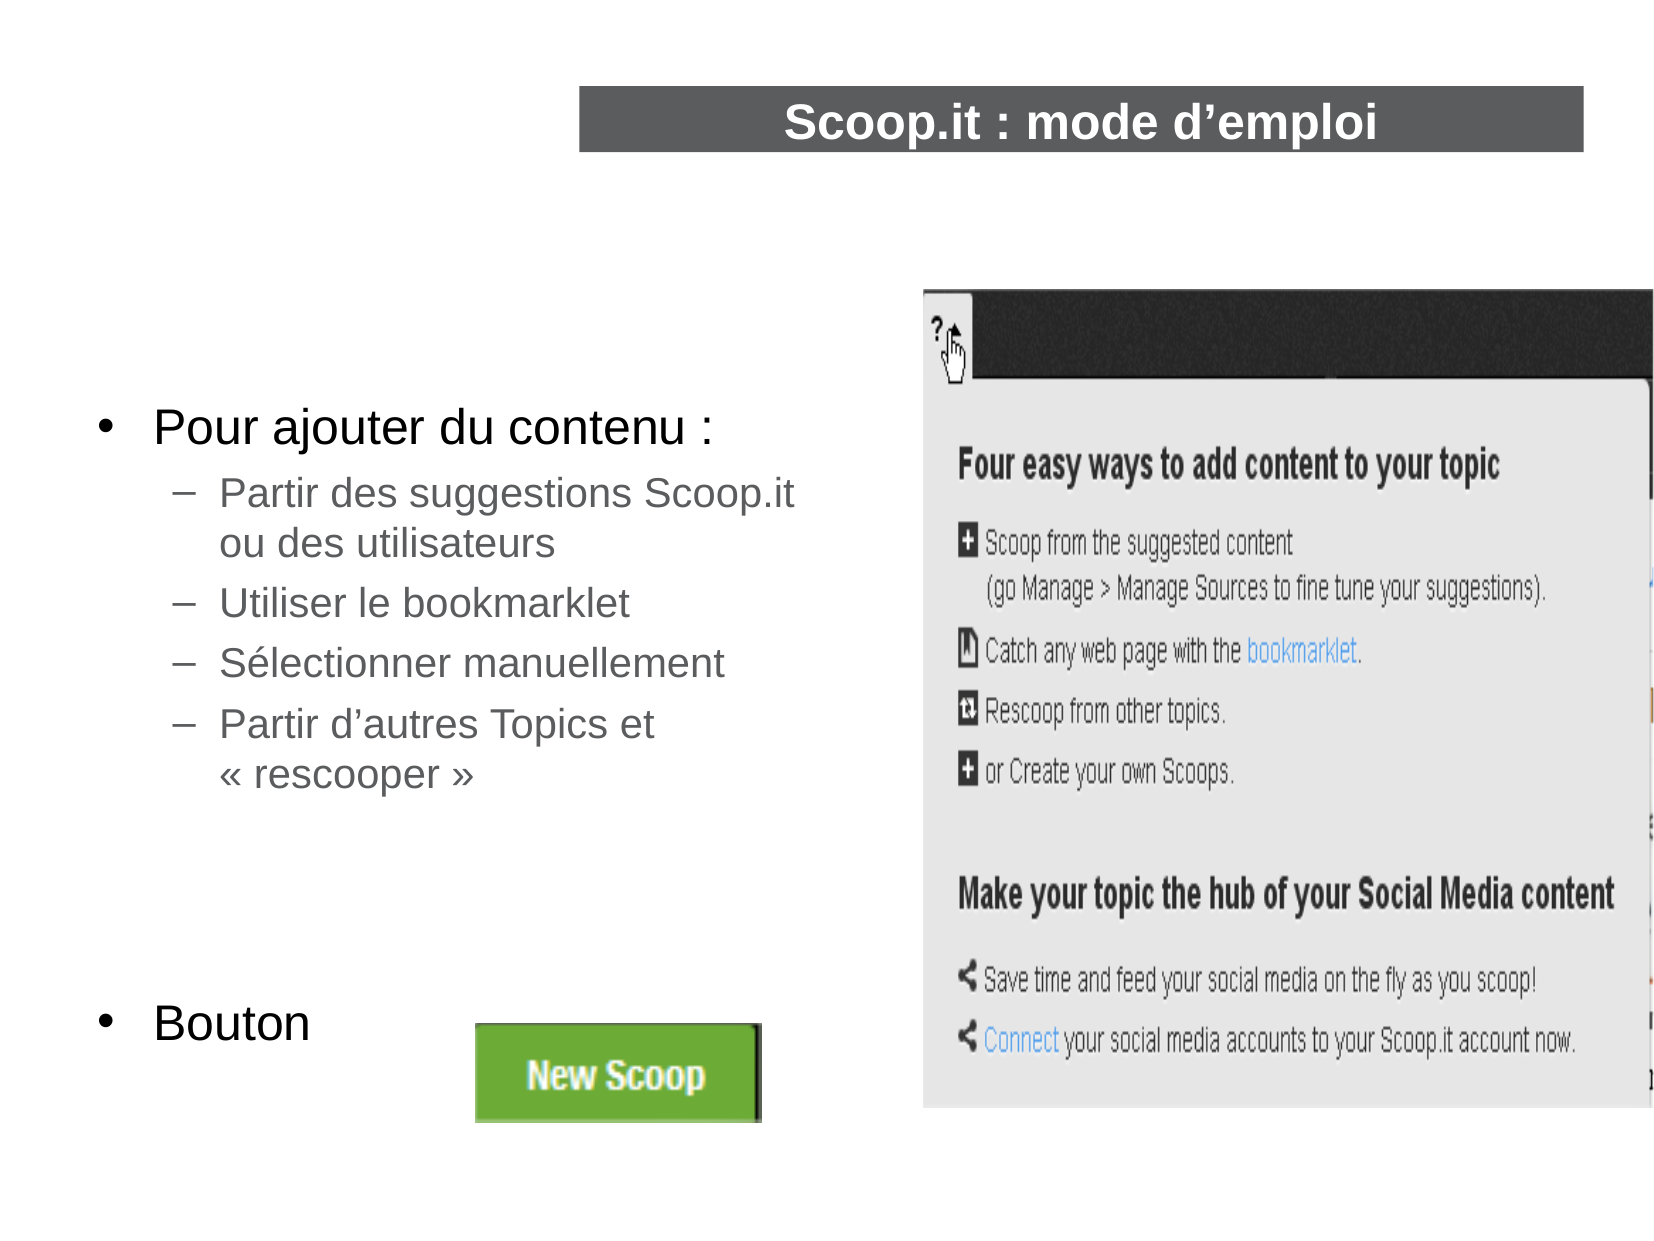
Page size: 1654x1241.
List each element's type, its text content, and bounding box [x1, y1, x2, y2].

text_box Scoop.it : mode d’emploi [579, 86, 1584, 153]
picture [923, 289, 1654, 1108]
picture [475, 1023, 762, 1123]
text_box Pour ajouter du contenu : Partir des suggestions Scoop.it ou des utilisateurs Utiliser le bookmarklet Sélectionner manuellement Partir d’autres Topics et « rescooper » Bouton [82, 387, 866, 1180]
